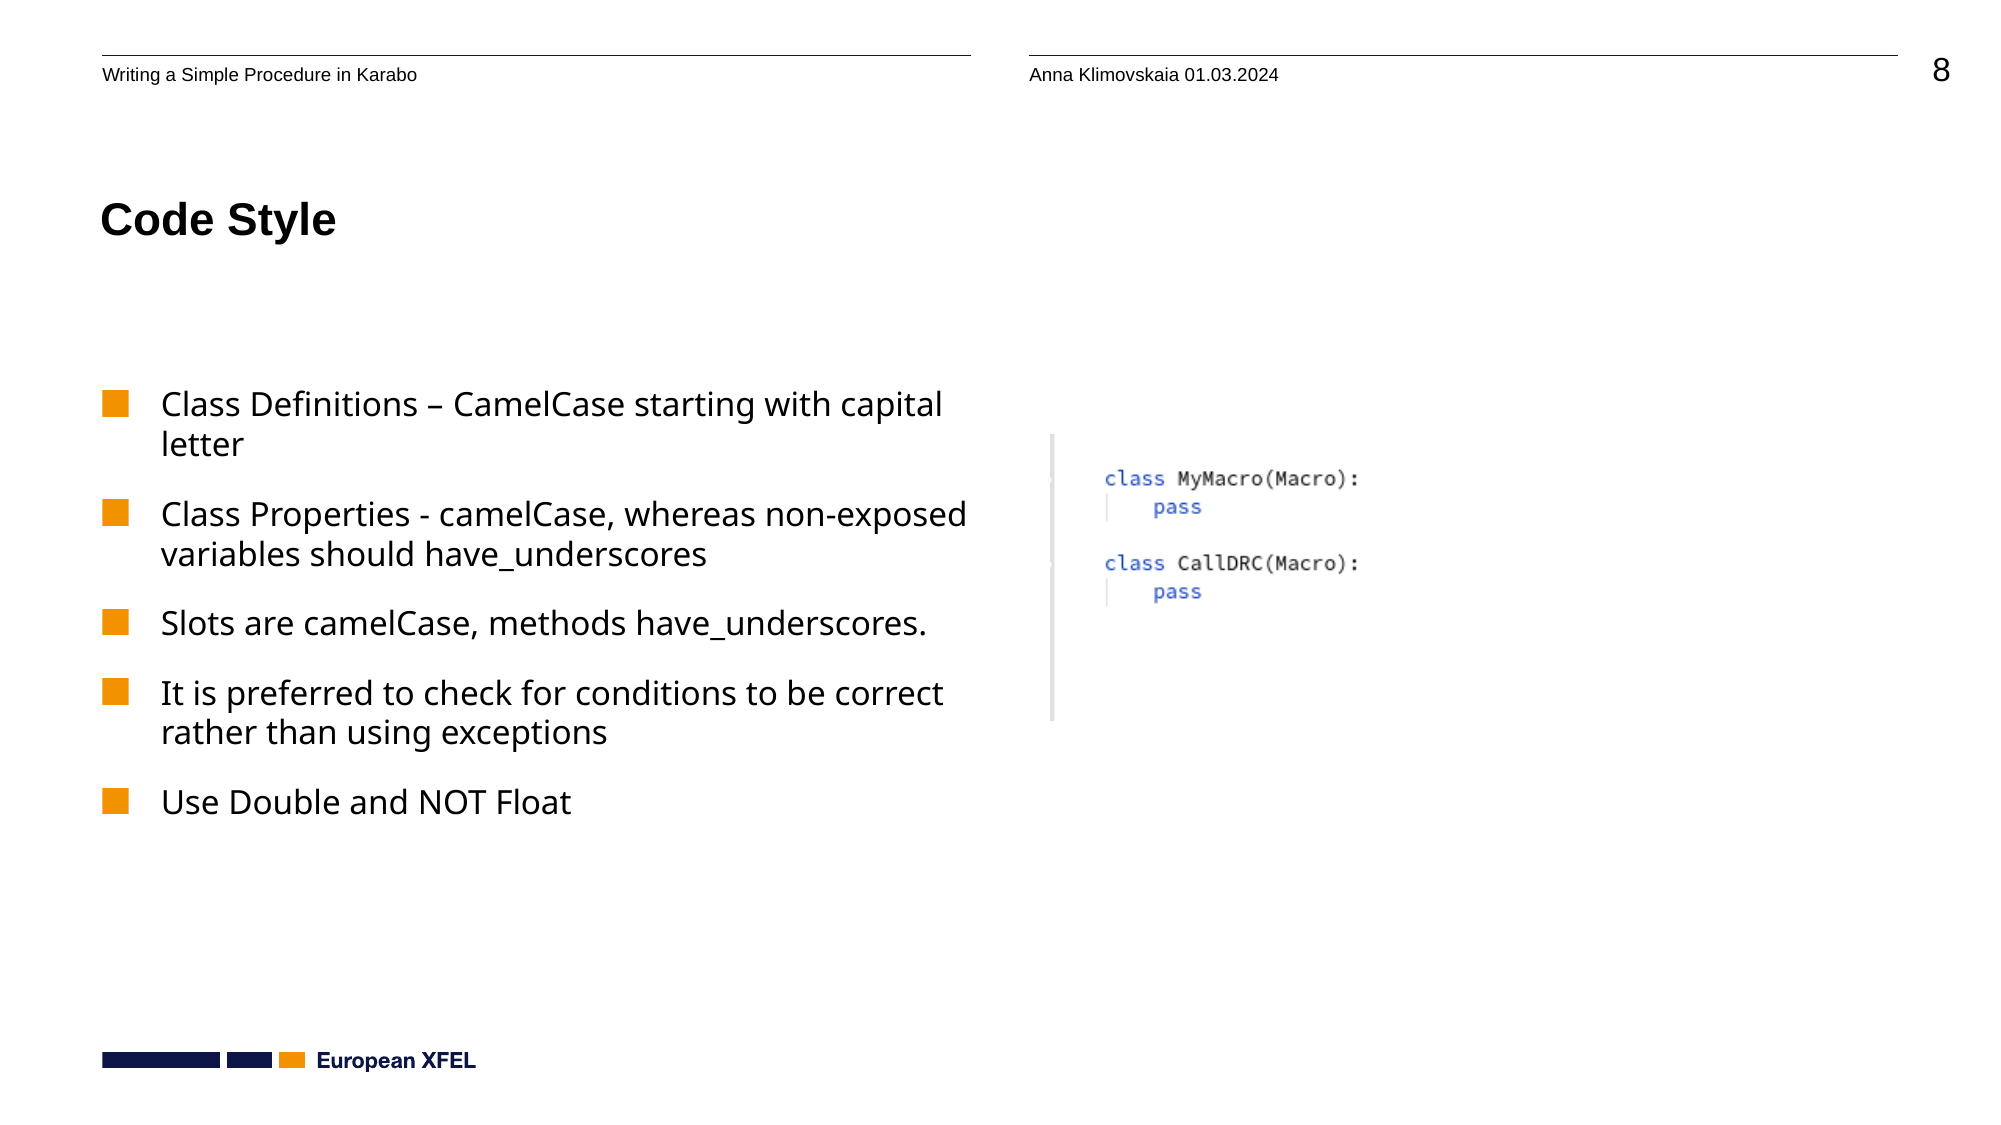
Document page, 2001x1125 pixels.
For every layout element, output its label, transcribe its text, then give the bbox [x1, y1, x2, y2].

picture [1050, 434, 1805, 721]
title Code Style [100, 116, 1898, 245]
list Class Definitions – CamelCase starting with capital letter Class Properties - camelCase, whereas non-exposed variables should have_underscores Slots are camelCase, methods have_underscores. It is preferred to check for conditions to be correct rather than using exceptions Use Double and NOT Float [102, 314, 991, 953]
